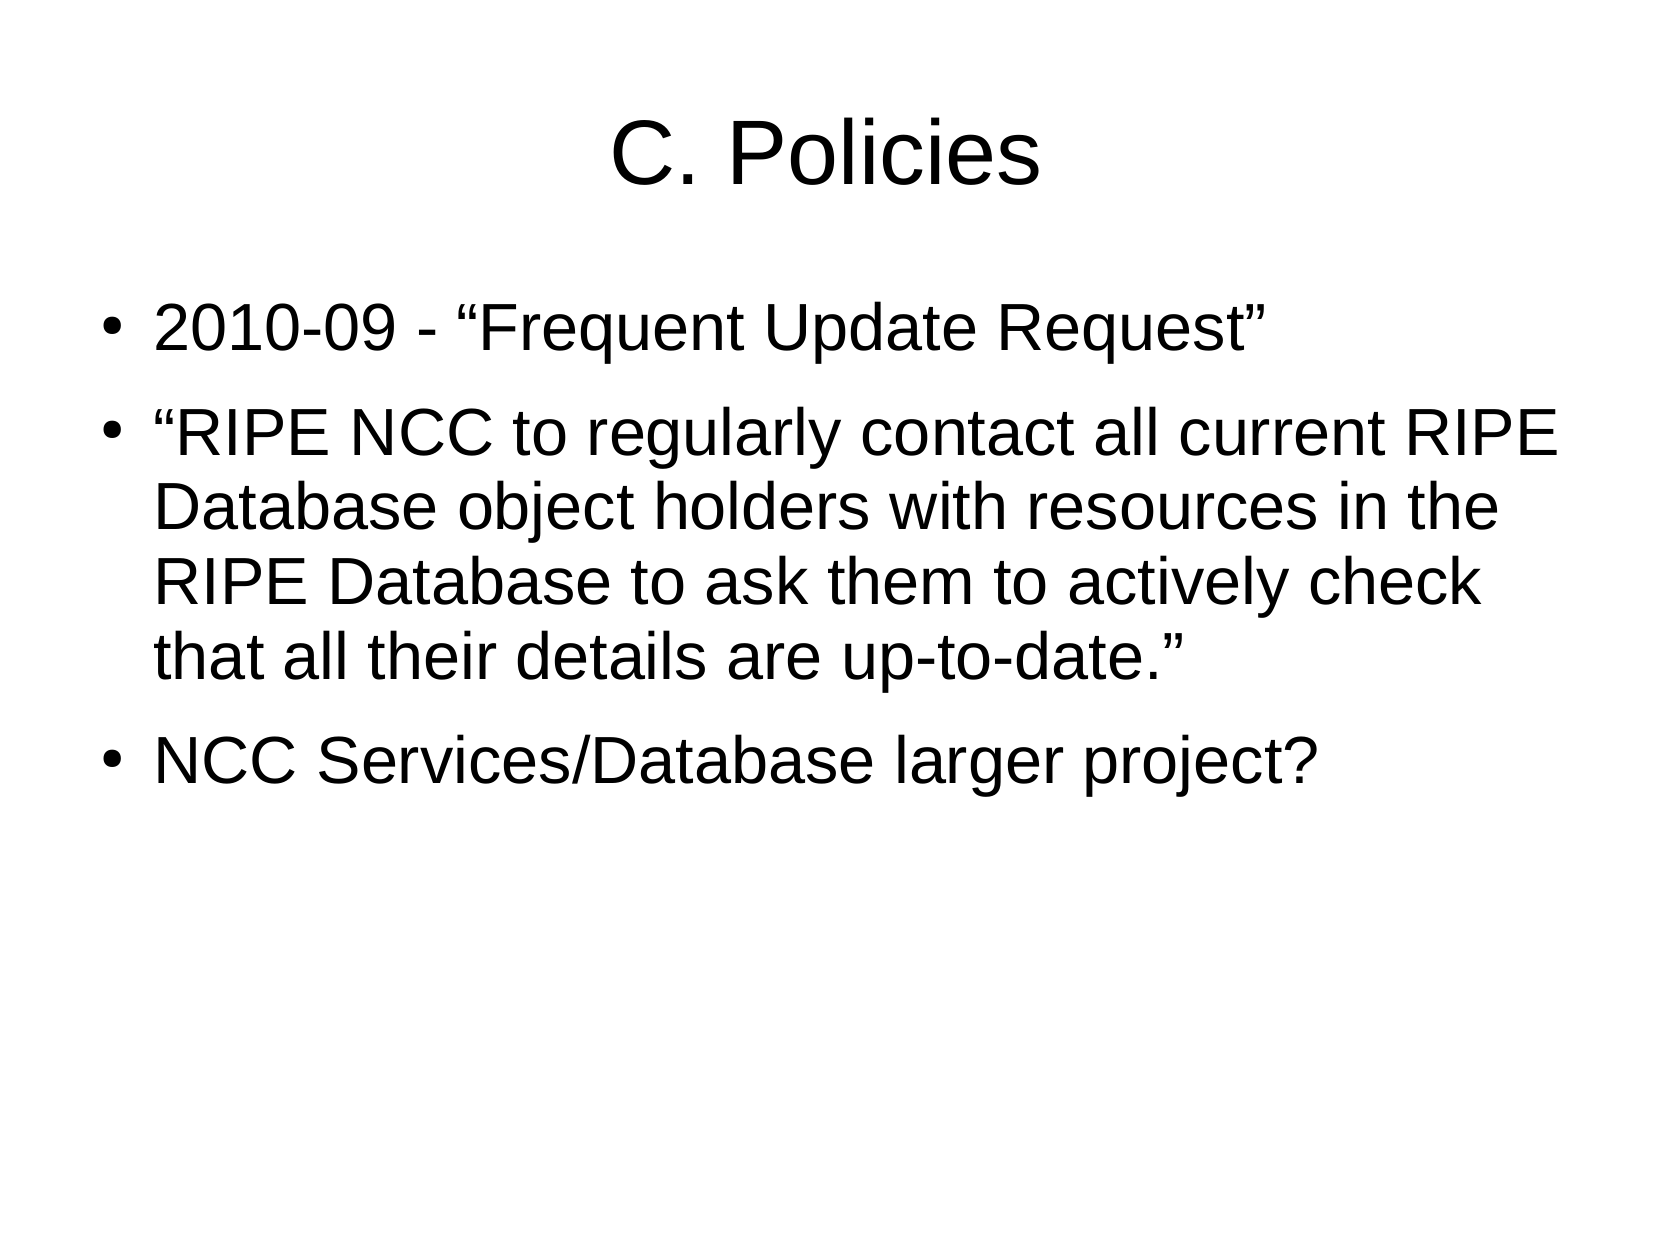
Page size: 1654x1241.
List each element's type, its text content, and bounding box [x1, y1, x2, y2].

title C. Policies [82, 56, 1571, 250]
list 2010-09 - “Frequent Update Request” “RIPE NCC to regularly contact all current RIPE Database object holders with resources in the RIPE Database to ask them to actively check that all their details are up-to-date.” NCC Services/Database larger project? [82, 290, 1571, 1094]
